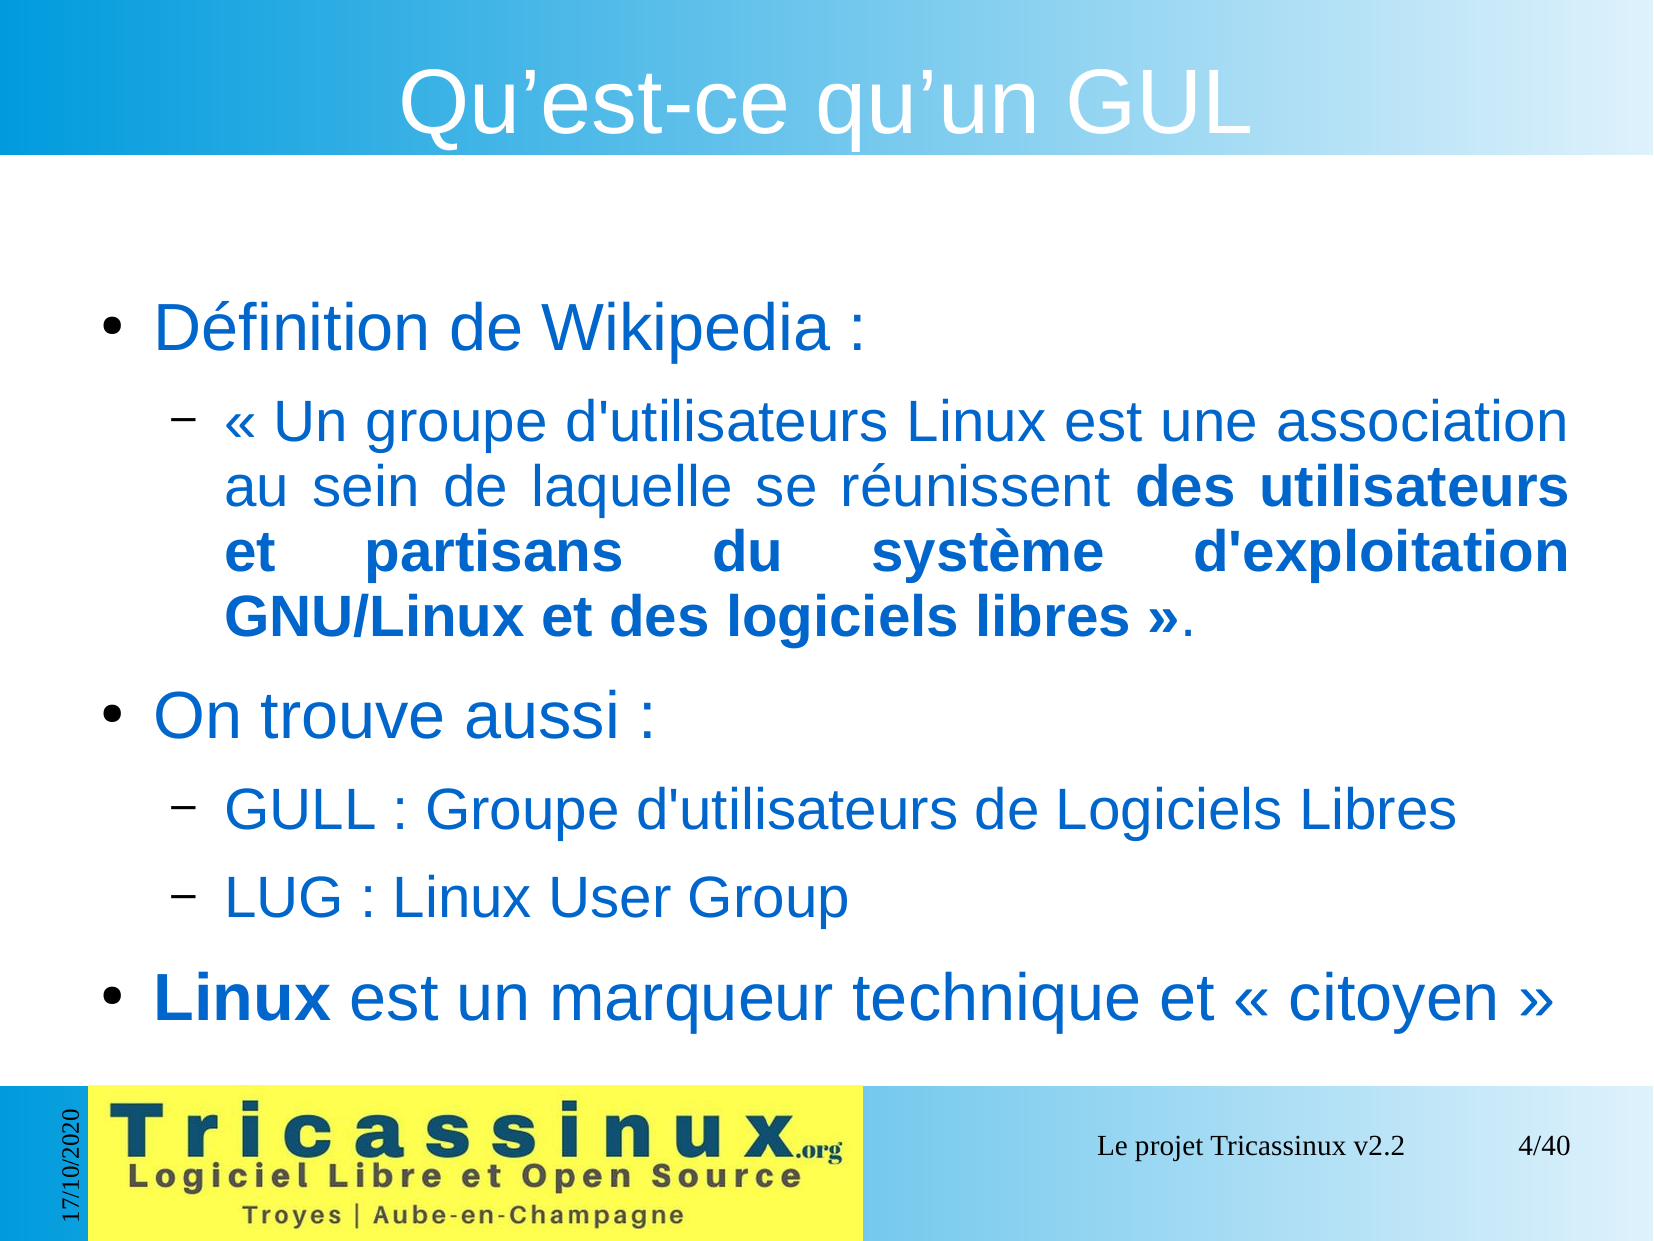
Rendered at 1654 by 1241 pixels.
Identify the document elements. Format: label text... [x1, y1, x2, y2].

list Définition de Wikipedia : « Un groupe d'utilisateurs Linux est une association au sein de laquelle se réunissent des utilisateurs et partisans du système d'exploitation GNU/Linux et des logiciels libres ». On trouve aussi : GULL : Groupe d'utilisateurs de Logiciels Libres LUG : Linux User Group Linux est un marqueur technique et « citoyen » [82, 290, 1571, 1010]
picture [89, 1085, 863, 1241]
title Qu’est-ce qu’un GUL [82, 49, 1571, 155]
